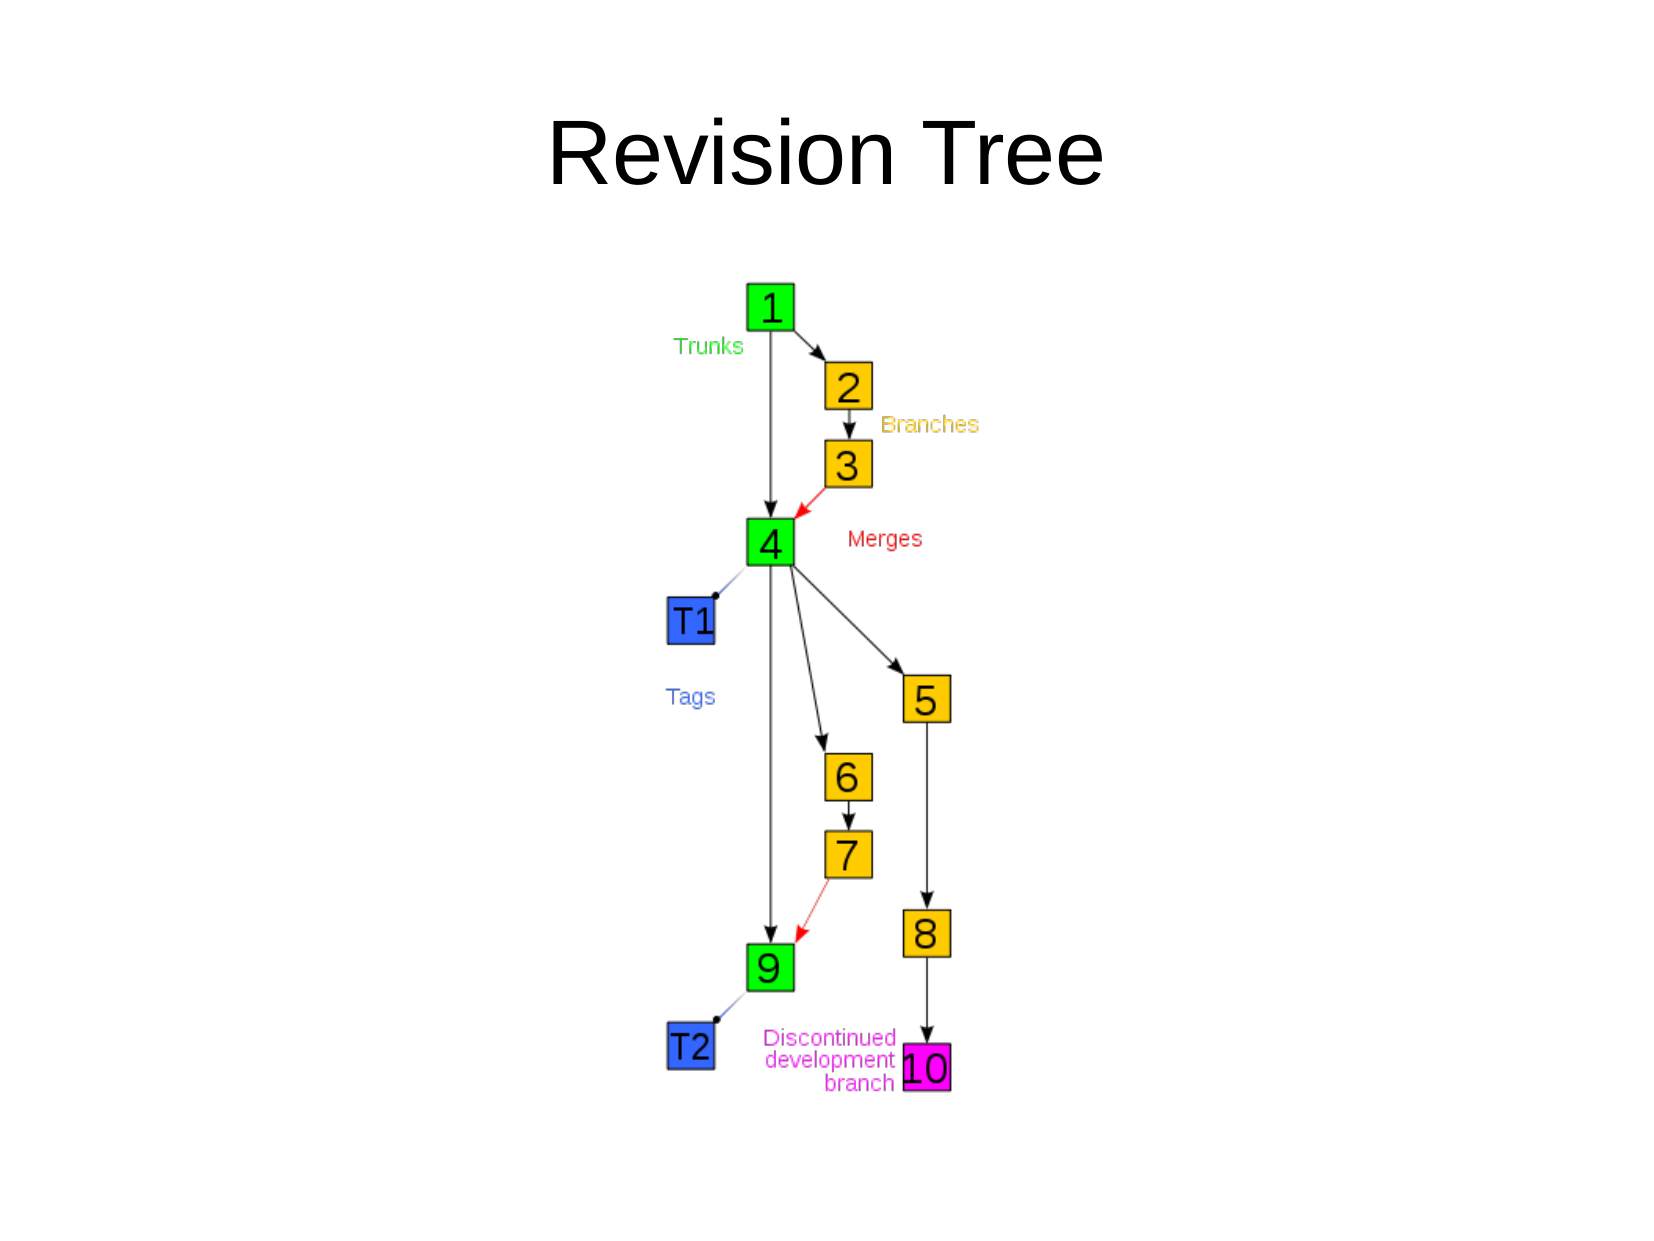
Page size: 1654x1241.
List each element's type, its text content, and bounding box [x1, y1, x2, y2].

title Revision Tree [82, 56, 1571, 250]
picture [649, 265, 994, 1110]
